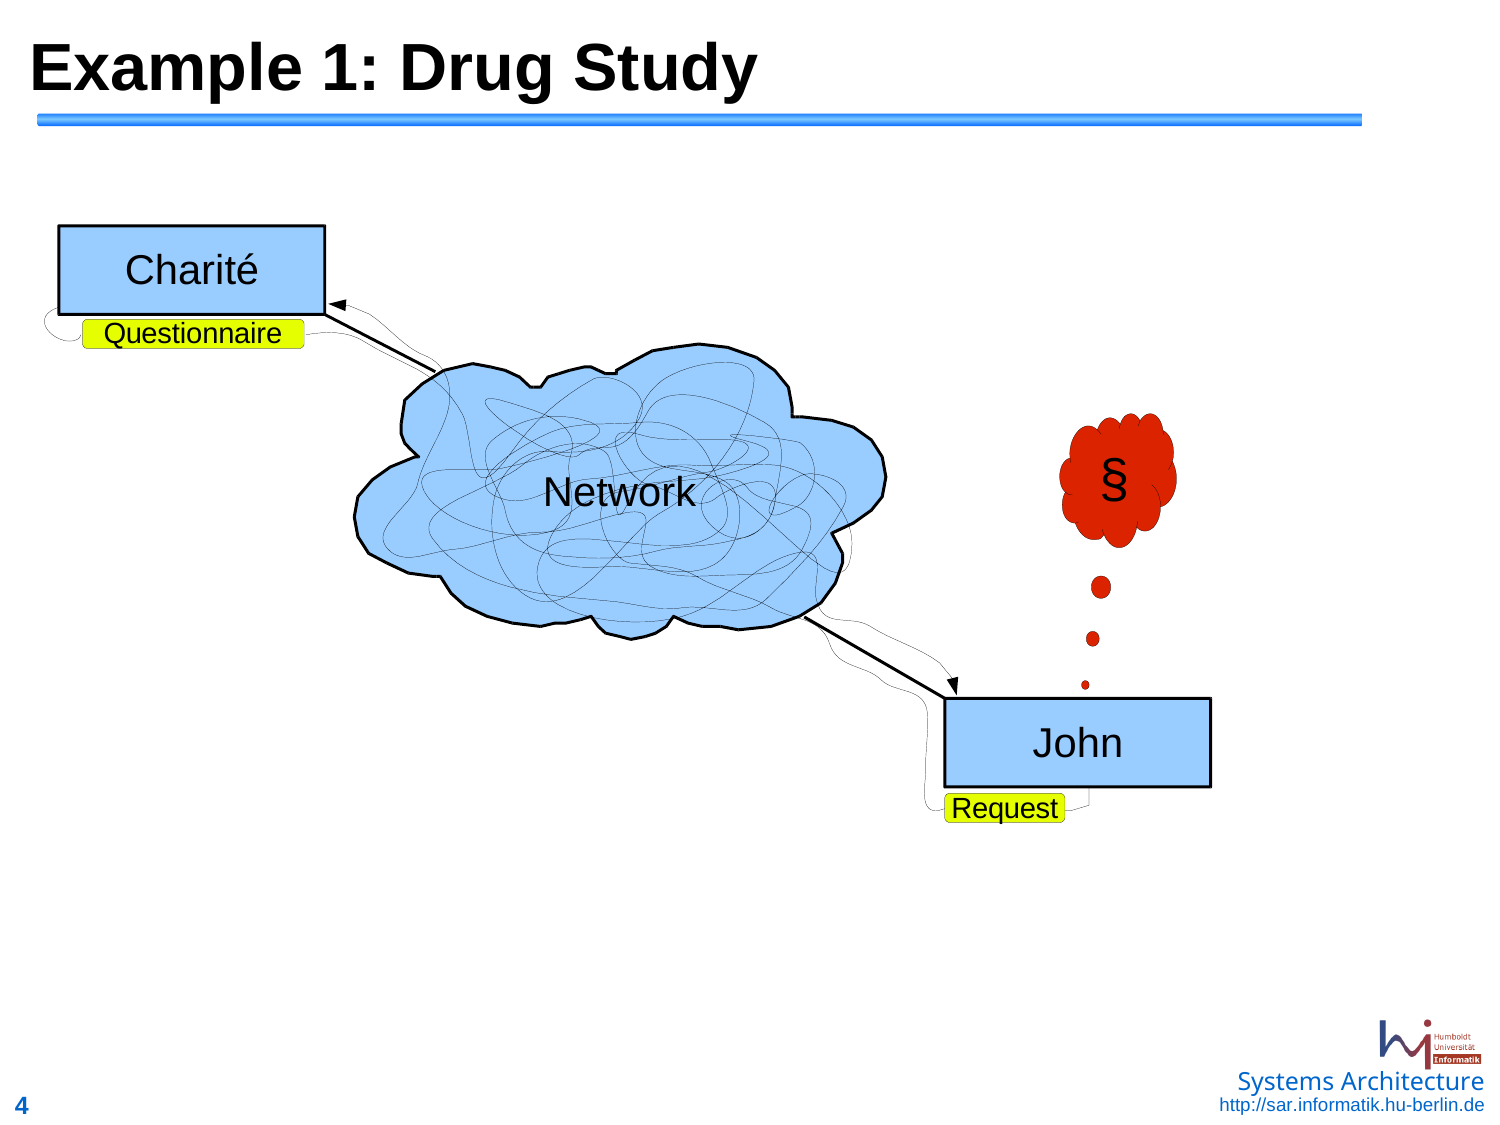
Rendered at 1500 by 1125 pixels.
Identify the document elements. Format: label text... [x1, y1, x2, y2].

chart [29, 137, 1500, 1059]
title Example 1: Drug Study [29, 19, 1500, 115]
picture [1376, 1059, 1483, 1071]
